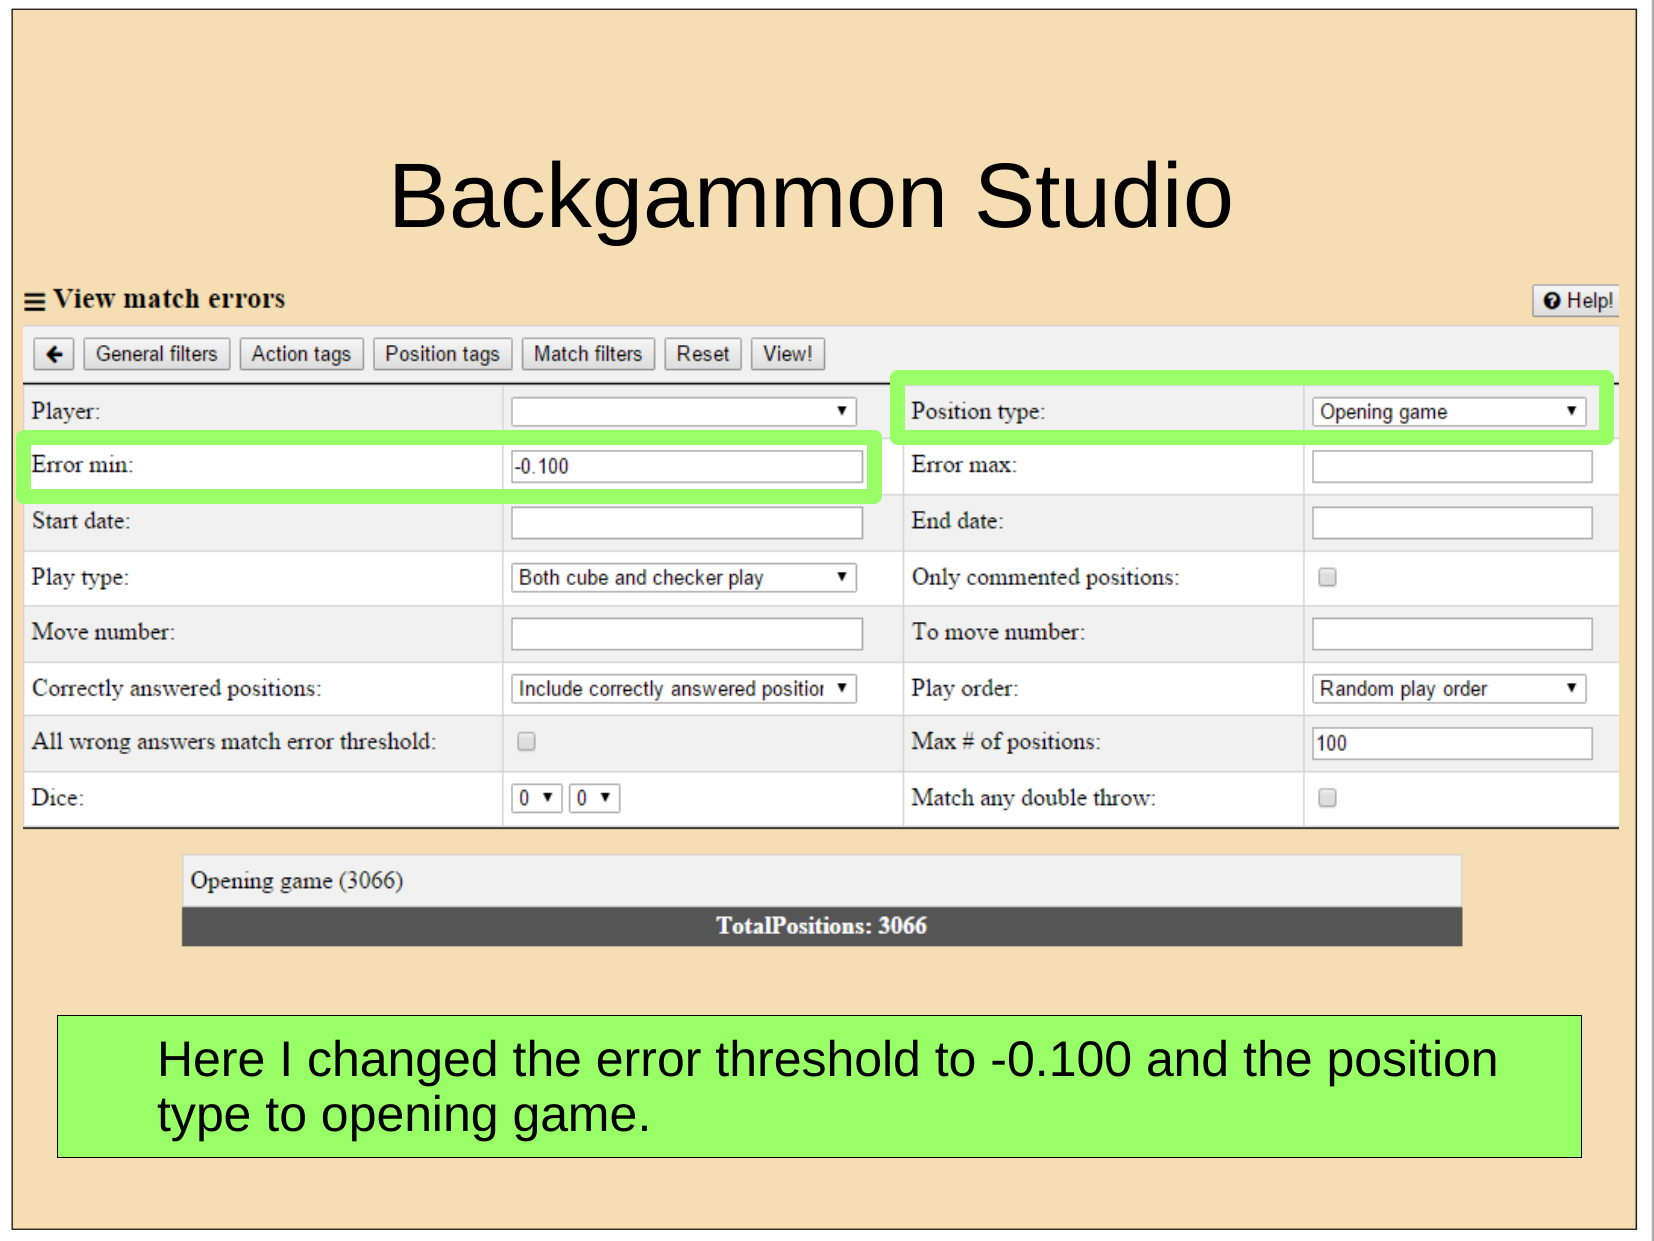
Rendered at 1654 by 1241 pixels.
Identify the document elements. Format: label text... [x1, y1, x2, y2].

title Backgammon Studio [118, 112, 1506, 281]
text_box Here I changed the error threshold to -0.100 and the position type to opening game. [57, 1015, 1582, 1158]
picture [0, 0, 1654, 1241]
